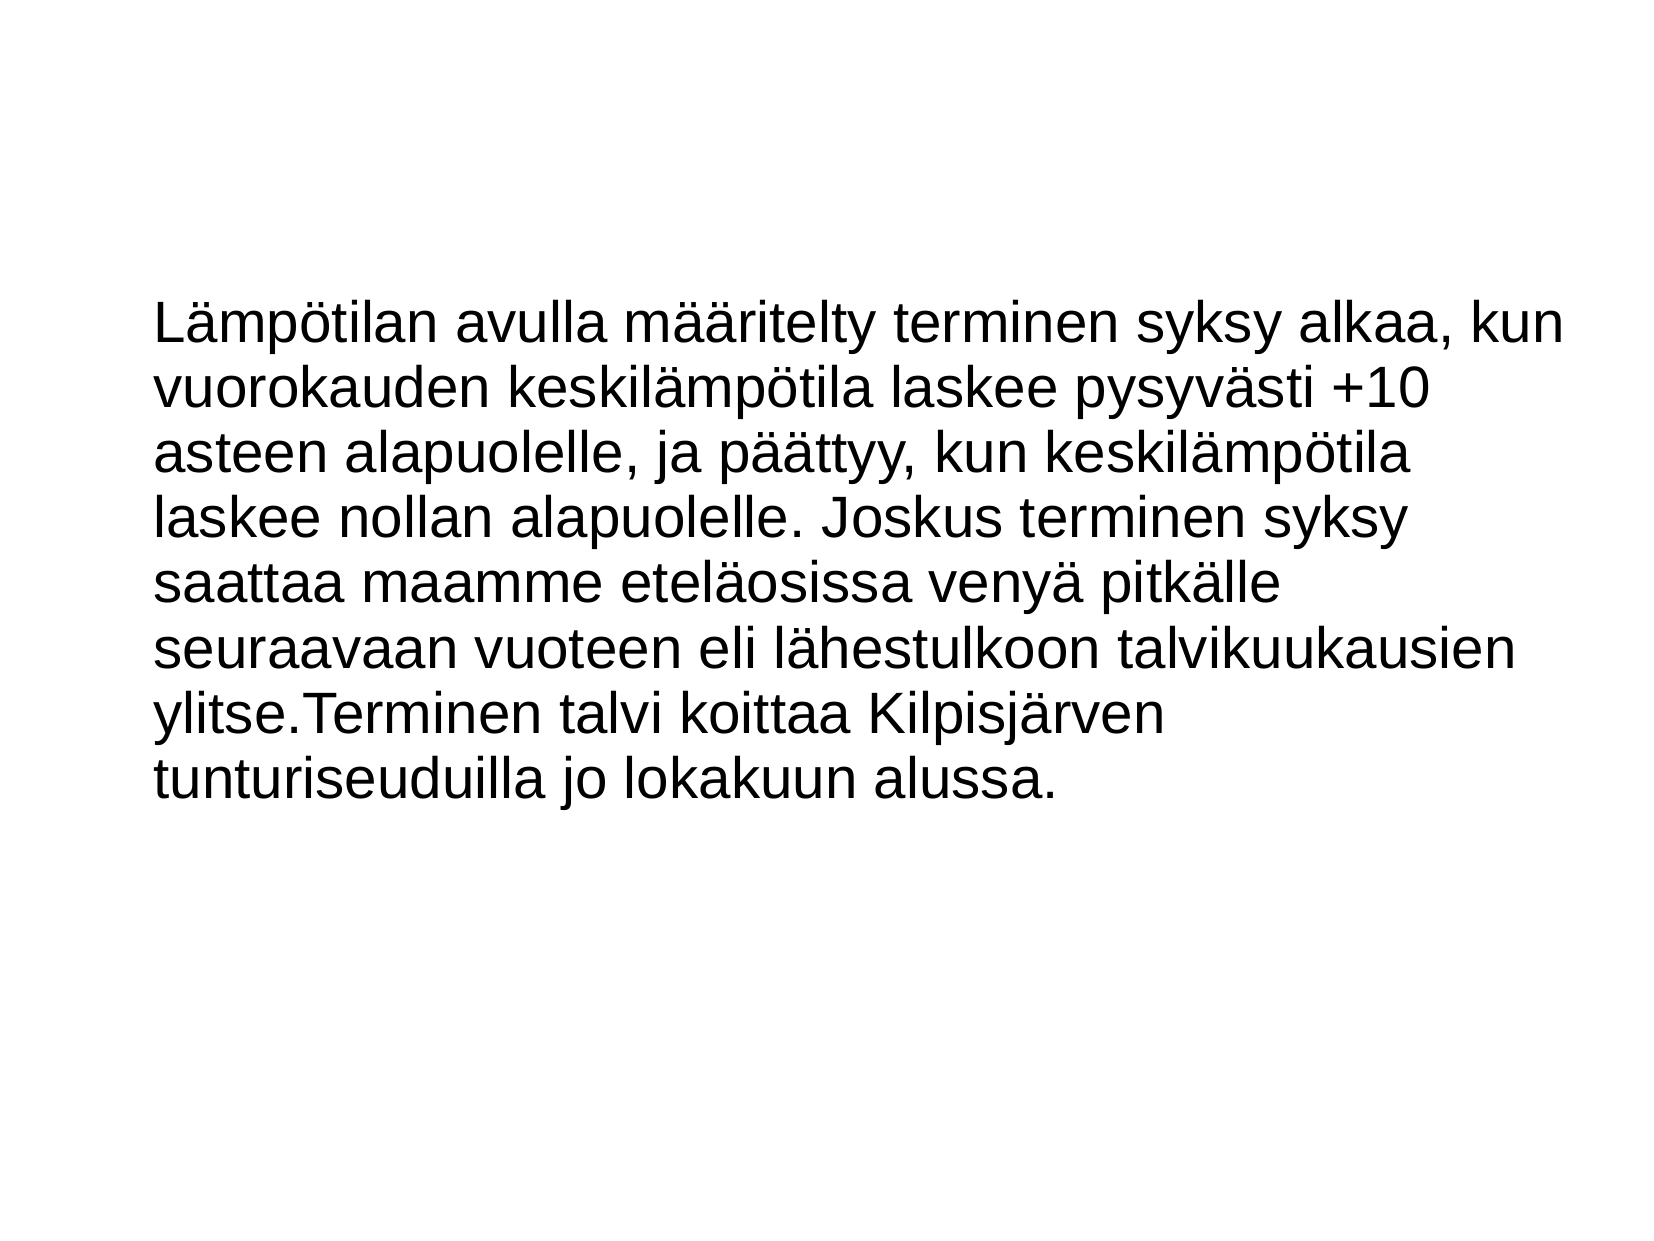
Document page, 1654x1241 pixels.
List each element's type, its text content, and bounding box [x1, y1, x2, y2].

list Lämpötilan avulla määritelty terminen syksy alkaa, kun vuorokauden keskilämpötila laskee pysyvästi +10 asteen alapuolelle, ja päättyy, kun keskilämpötila laskee nollan alapuolelle. Joskus terminen syksy saattaa maamme eteläosissa venyä pitkälle seuraavaan vuoteen eli lähestulkoon talvikuukausien ylitse.Terminen talvi koittaa Kilpisjärven tunturiseuduilla jo lokakuun alussa. [82, 290, 1571, 1010]
